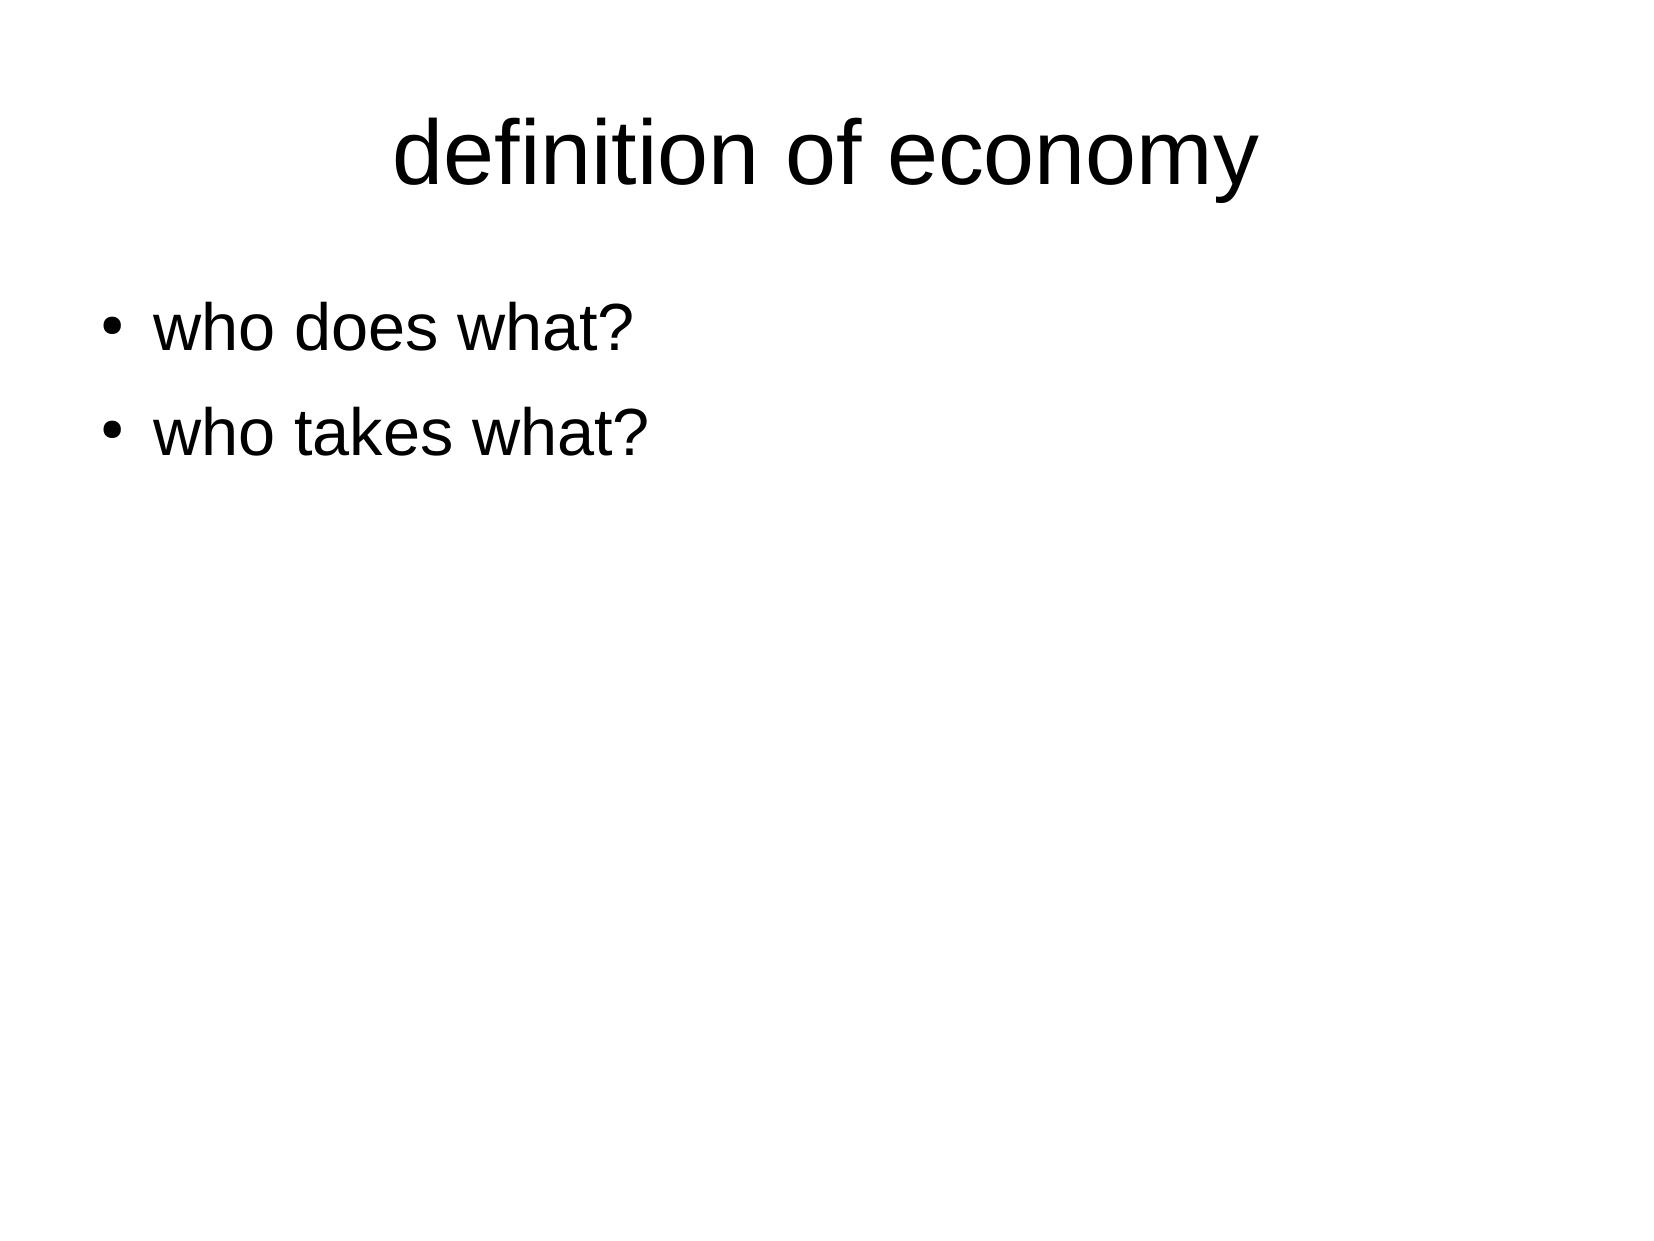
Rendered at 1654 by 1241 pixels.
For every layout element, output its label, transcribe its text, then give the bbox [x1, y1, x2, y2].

list who does what? who takes what? [82, 290, 1571, 1109]
title definition of economy [82, 56, 1571, 250]
